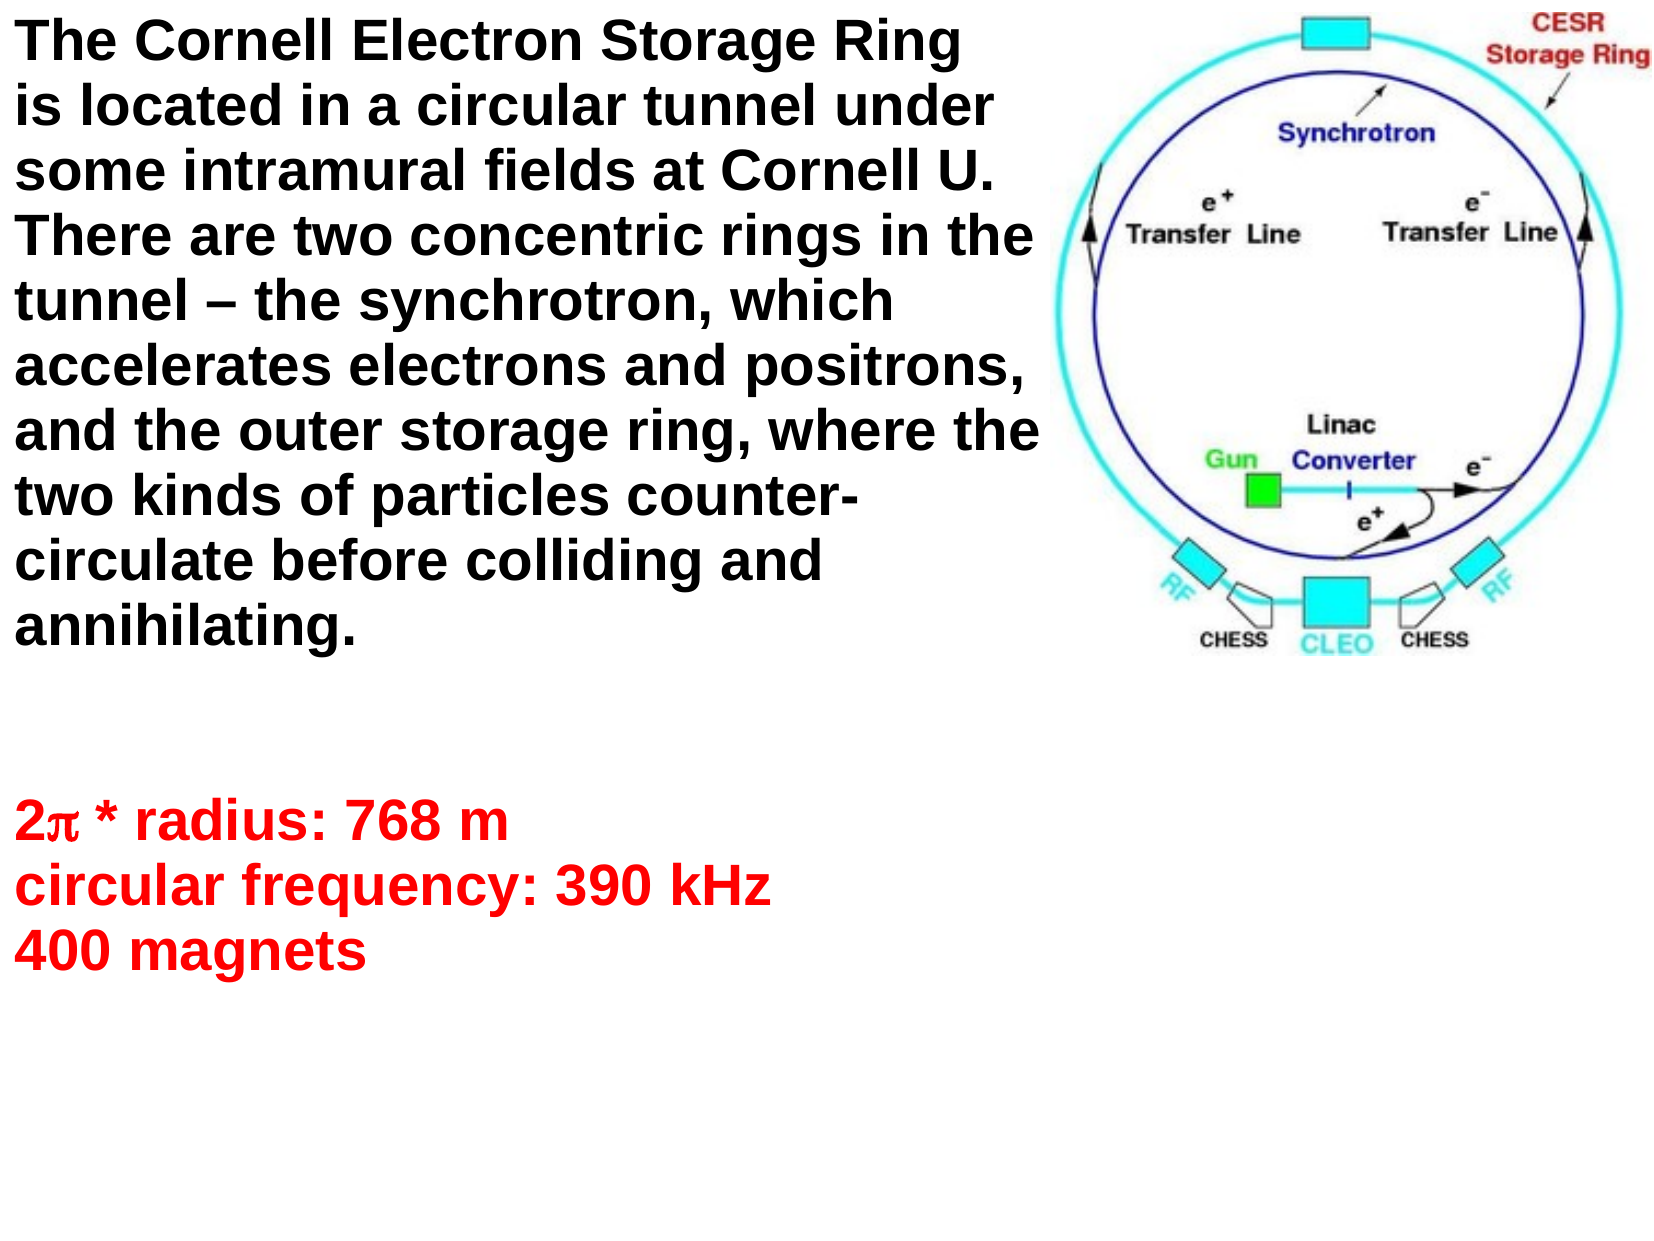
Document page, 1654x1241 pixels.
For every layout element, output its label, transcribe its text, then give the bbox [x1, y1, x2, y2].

text_box The Cornell Electron Storage Ring is located in a circular tunnel under some intramural fields at Cornell U. There are two concentric rings in the tunnel – the synchrotron, which accelerates electrons and positrons, and the outer storage ring, where the two kinds of particles counter- circulate before colliding and annihilating. 2p * radius: 768 m circular frequency: 390 kHz 400 magnets [0, 0, 1057, 1002]
picture [1050, 12, 1652, 656]
